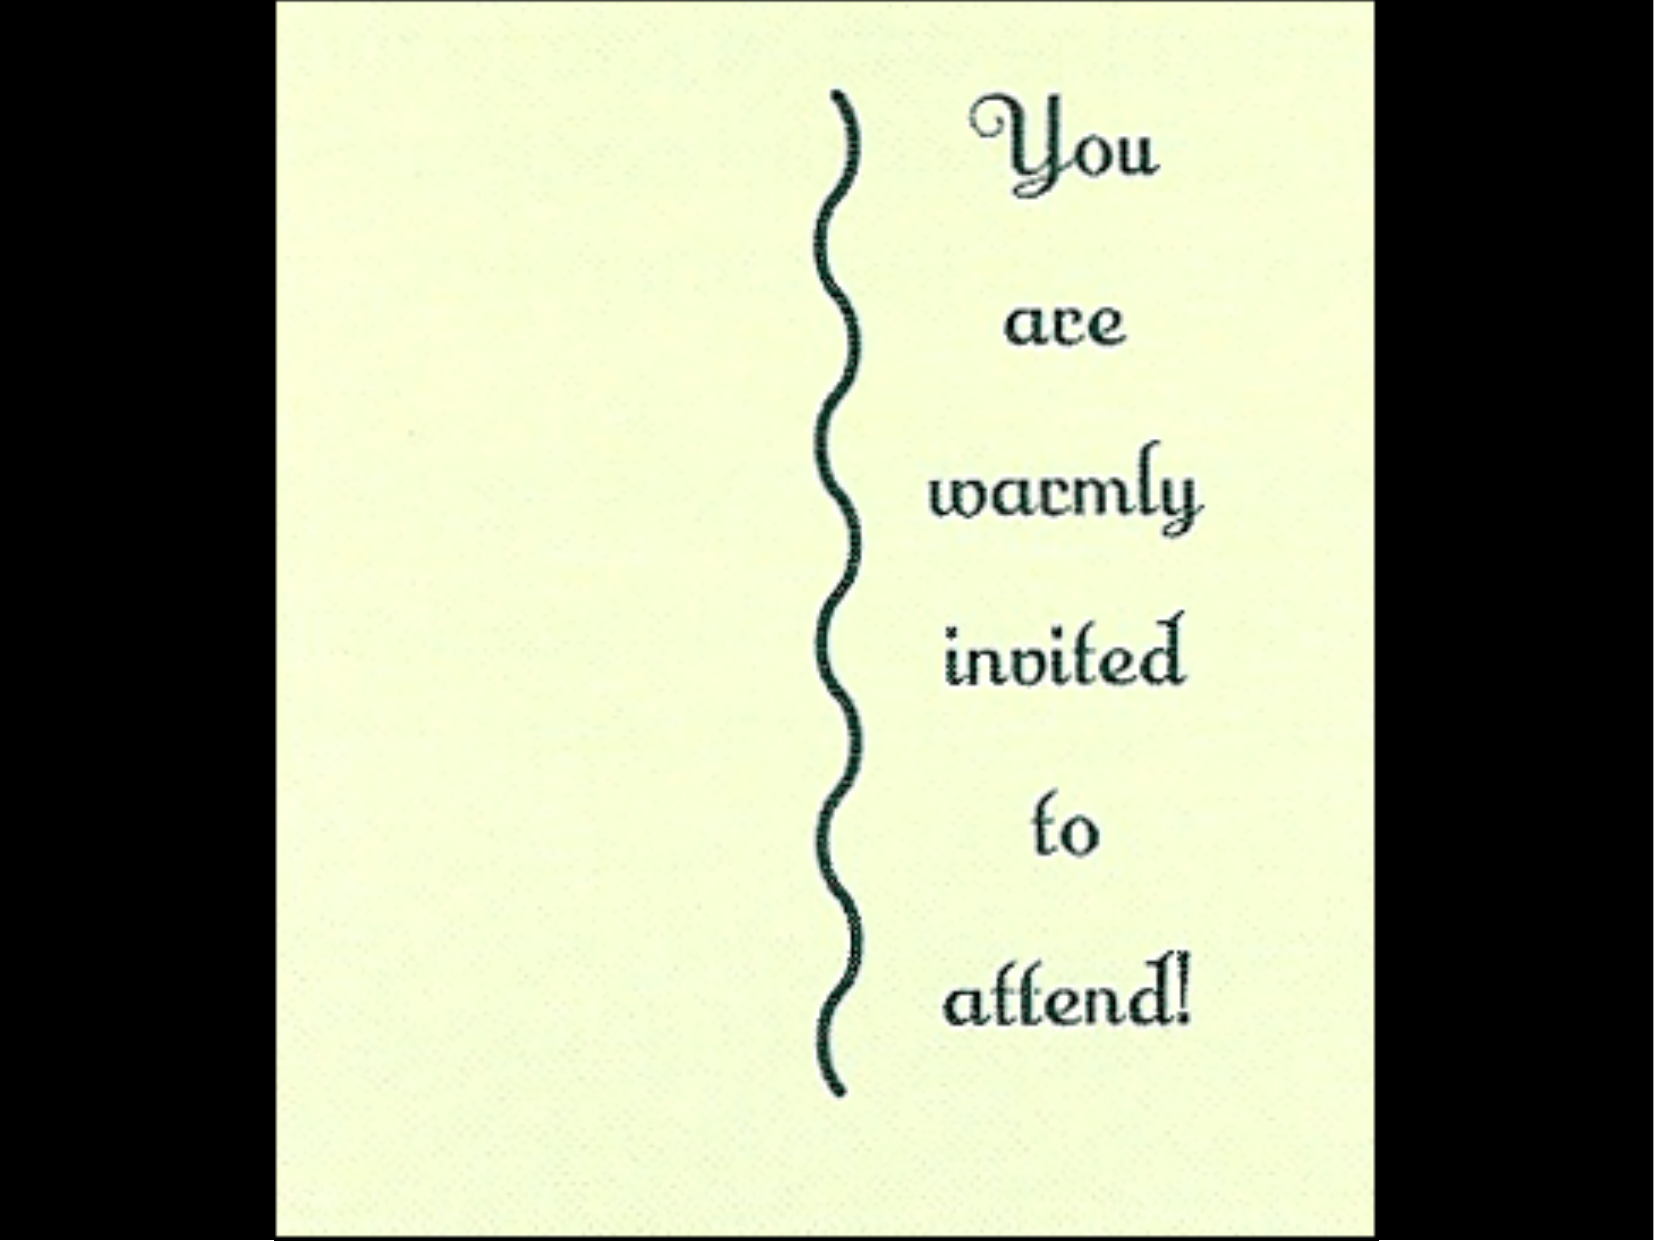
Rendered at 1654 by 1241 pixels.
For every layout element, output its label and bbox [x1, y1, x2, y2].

picture [274, 0, 1379, 1241]
